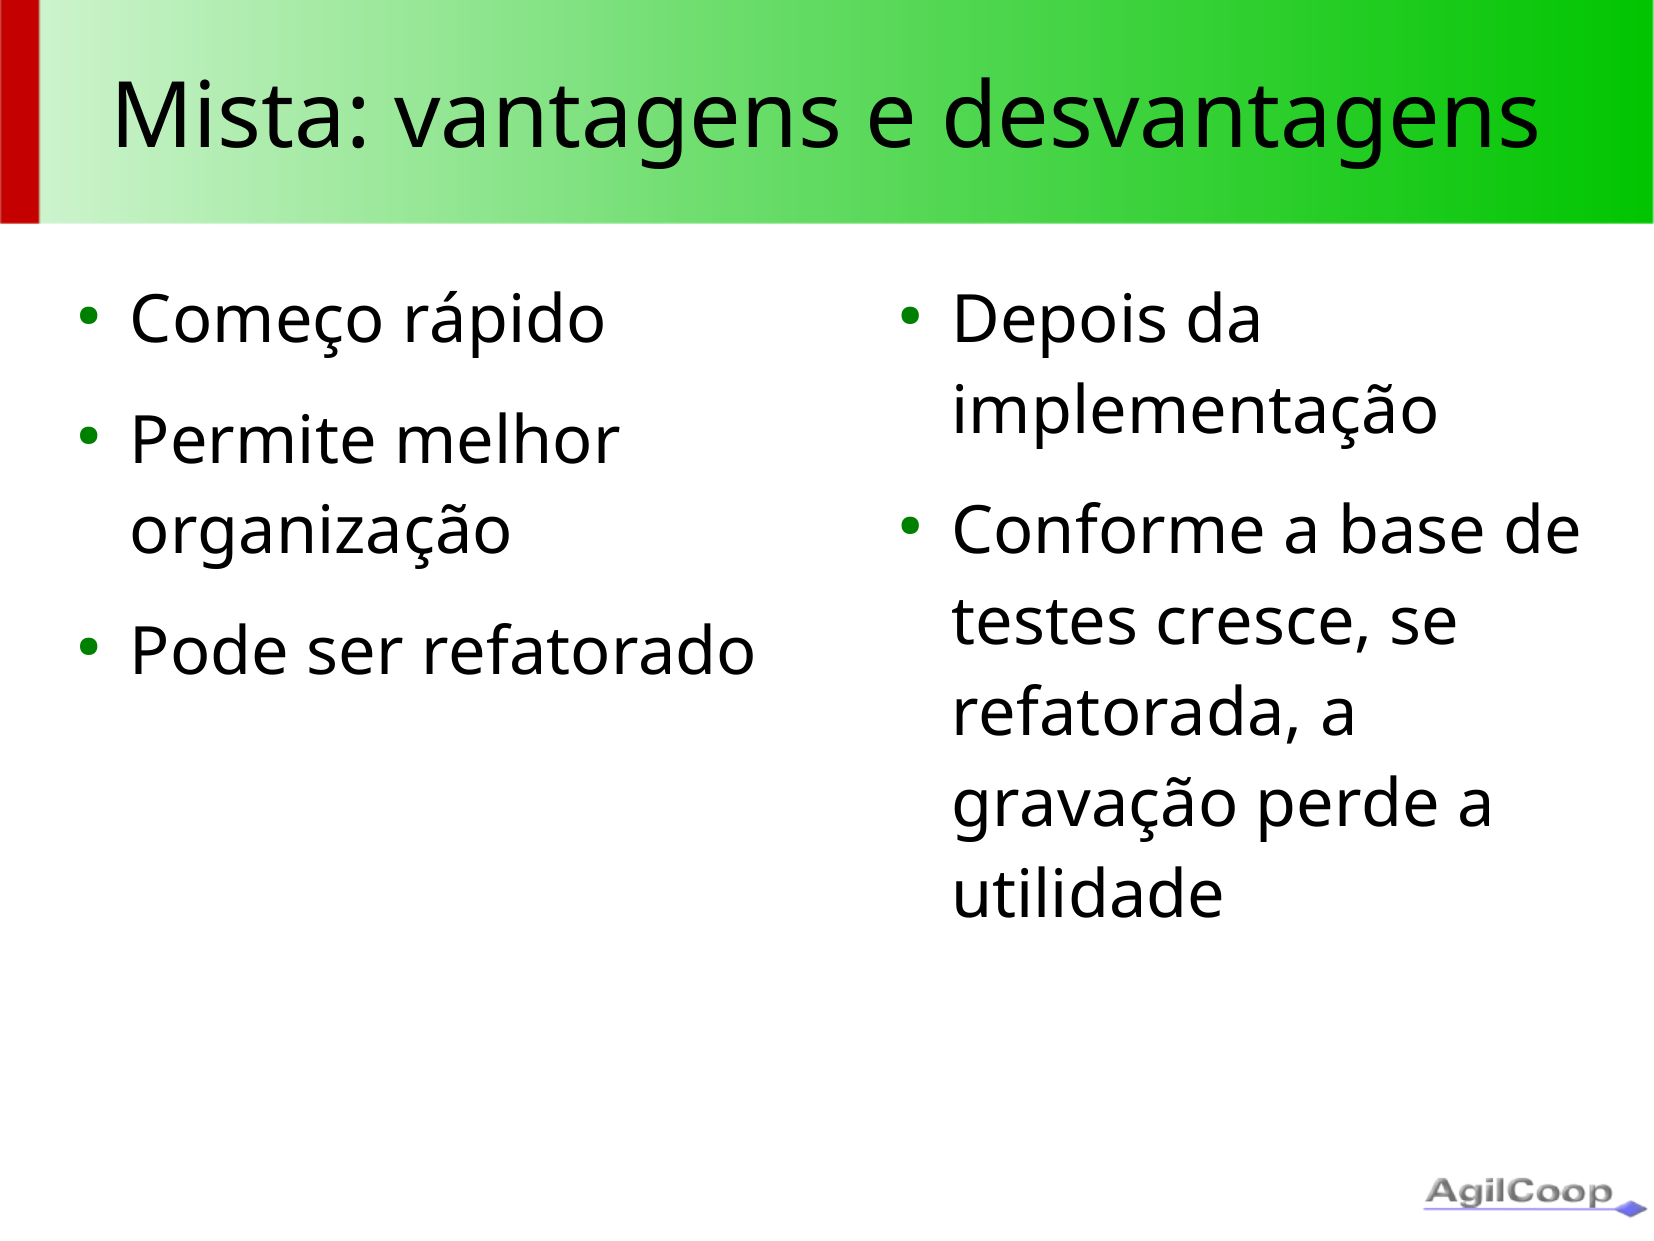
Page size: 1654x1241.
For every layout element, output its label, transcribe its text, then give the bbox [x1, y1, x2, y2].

picture [0, 0, 1654, 1241]
list Depois da implementação Conforme a base de testes cresce, se refatorada, a gravação perde a utilidade [880, 271, 1608, 1123]
title Mista: vantagens e desvantagens [82, 8, 1571, 216]
list Começo rápido Permite melhor organização Pode ser refatorado [59, 271, 786, 1123]
